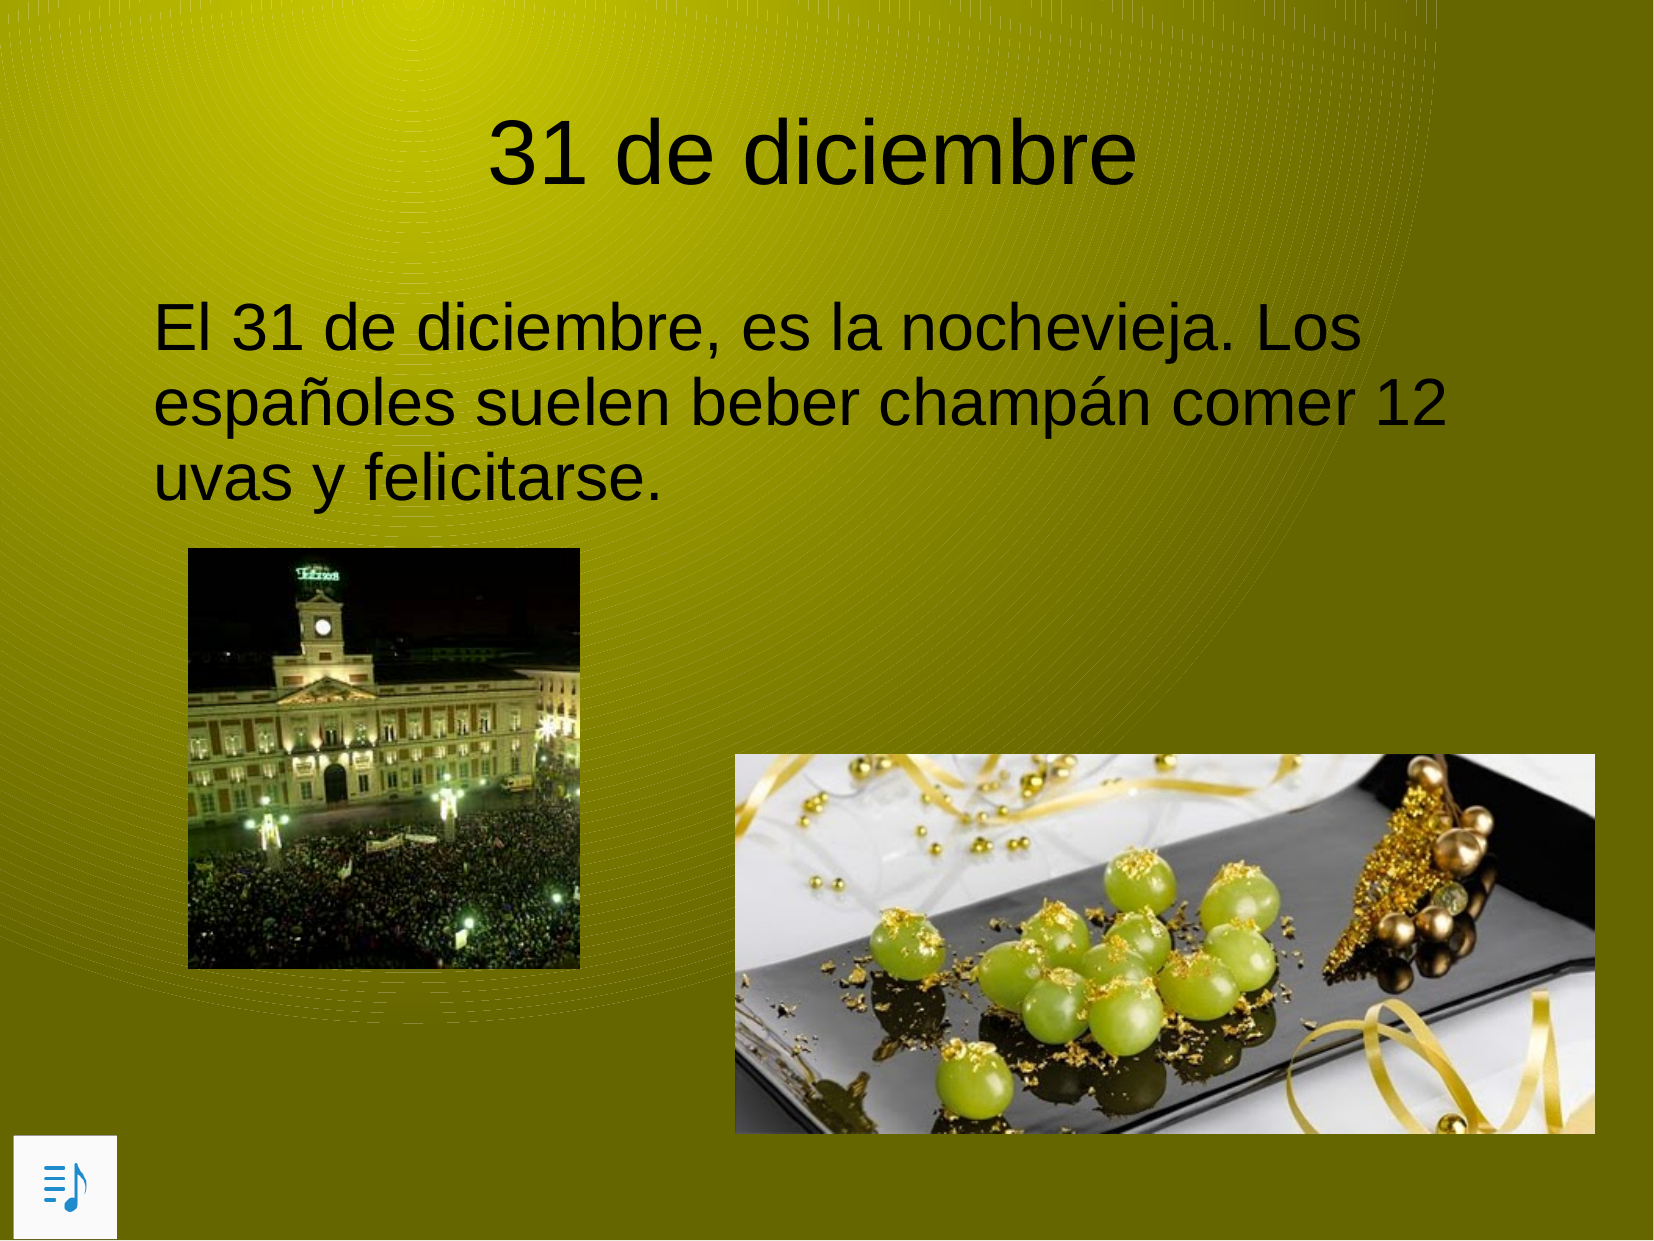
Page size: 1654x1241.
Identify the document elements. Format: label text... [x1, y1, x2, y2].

picture [188, 548, 580, 969]
title 31 de diciembre [82, 49, 1571, 257]
picture [735, 754, 1595, 1134]
list El 31 de diciembre, es la nochevieja. Los españoles suelen beber champán comer 12 uvas y felicitarse. [82, 290, 1571, 1010]
text_box [11, 1133, 119, 1241]
